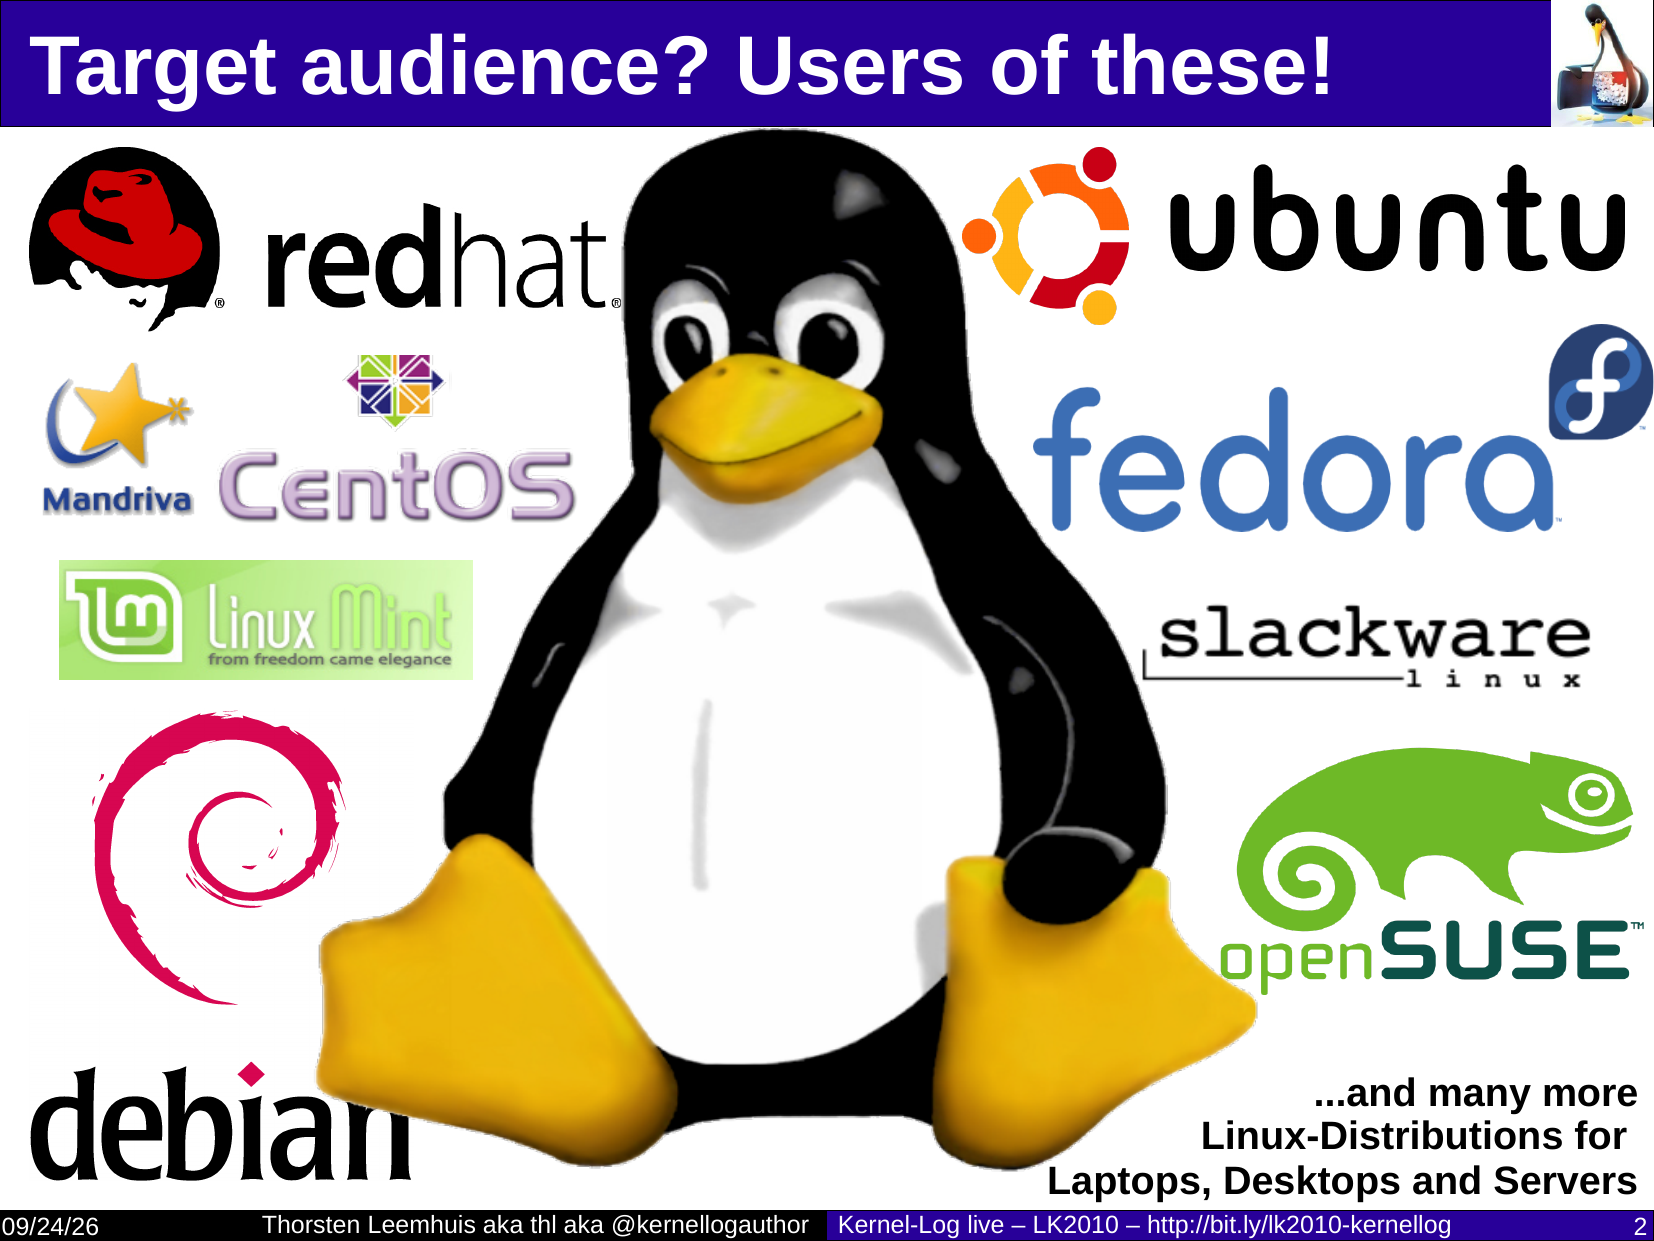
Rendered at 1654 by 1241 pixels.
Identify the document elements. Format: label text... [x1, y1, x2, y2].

picture [1551, 0, 1653, 127]
picture [29, 118, 1654, 1182]
text_box ...and many more Linux-Distributions for Laptops, Desktops and Servers [974, 1062, 1654, 1210]
title Target audience? Users of these! [29, 19, 1535, 113]
